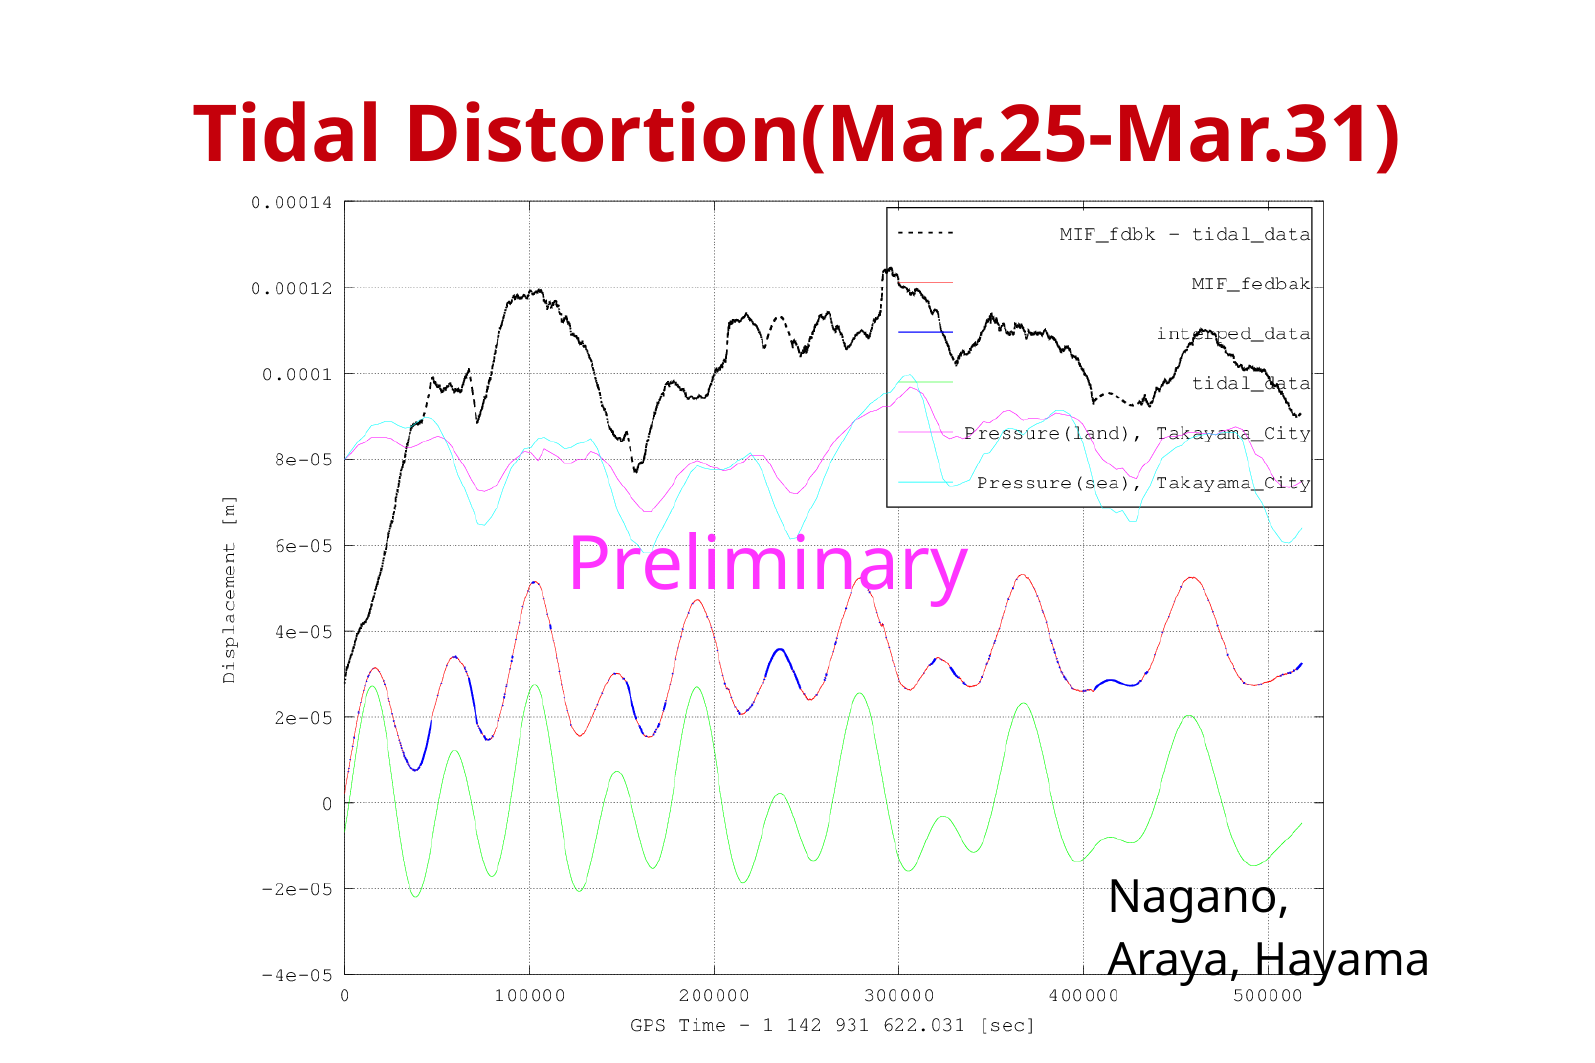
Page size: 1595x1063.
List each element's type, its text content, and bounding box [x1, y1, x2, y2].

text_box Nagano, Araya, Hayama [1092, 856, 1447, 982]
picture [211, 177, 1359, 501]
picture [211, 607, 1359, 1038]
text_box Preliminary [147, 501, 1388, 607]
title Tidal Distortion(Mar.25-Mar.31) [79, 42, 1515, 220]
